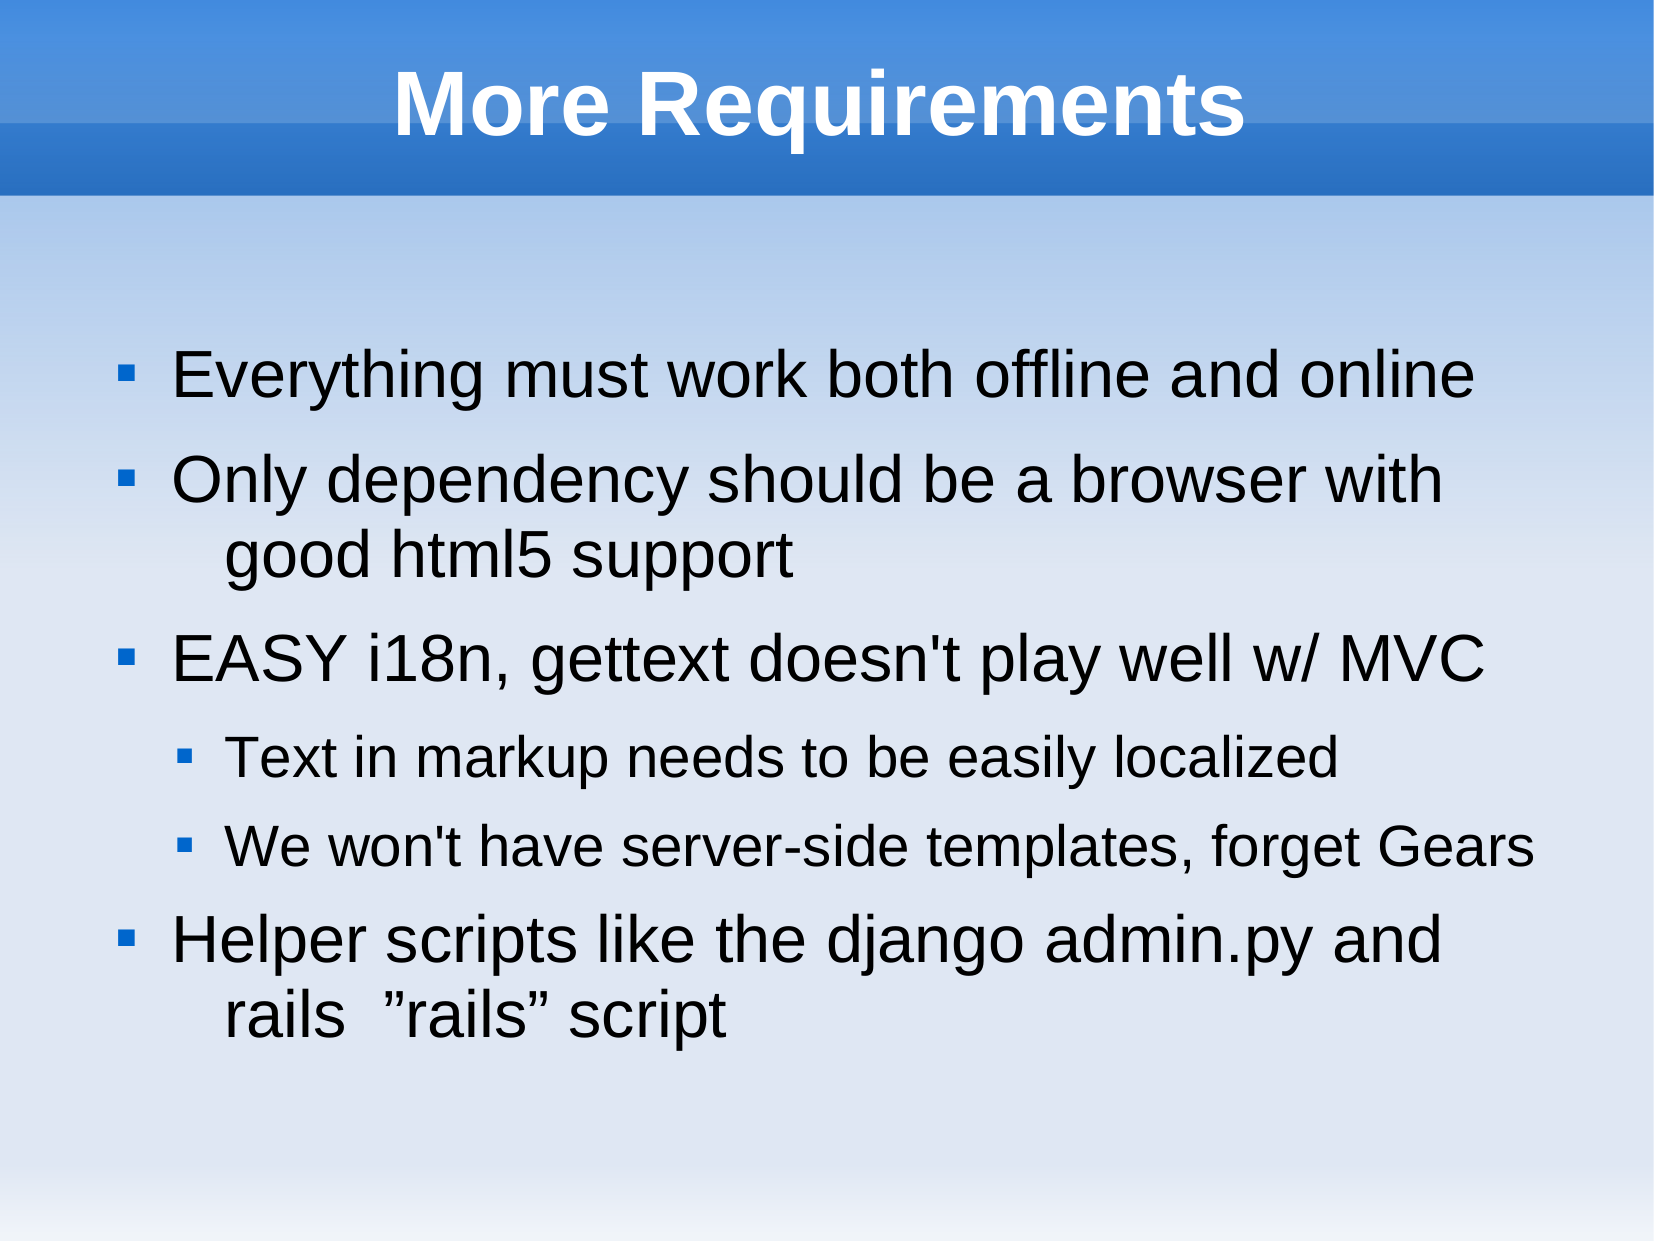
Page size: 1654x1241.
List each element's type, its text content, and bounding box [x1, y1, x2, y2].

list Everything must work both offline and online Only dependency should be a browser with good html5 support EASY i18n, gettext doesn't play well w/ MVC Text in markup needs to be easily localized We won't have server-side templates, forget Gears Helper scripts like the django admin.py and rails ”rails” script [82, 337, 1571, 1241]
title More Requirements [76, 0, 1565, 208]
picture [0, 0, 1654, 1241]
